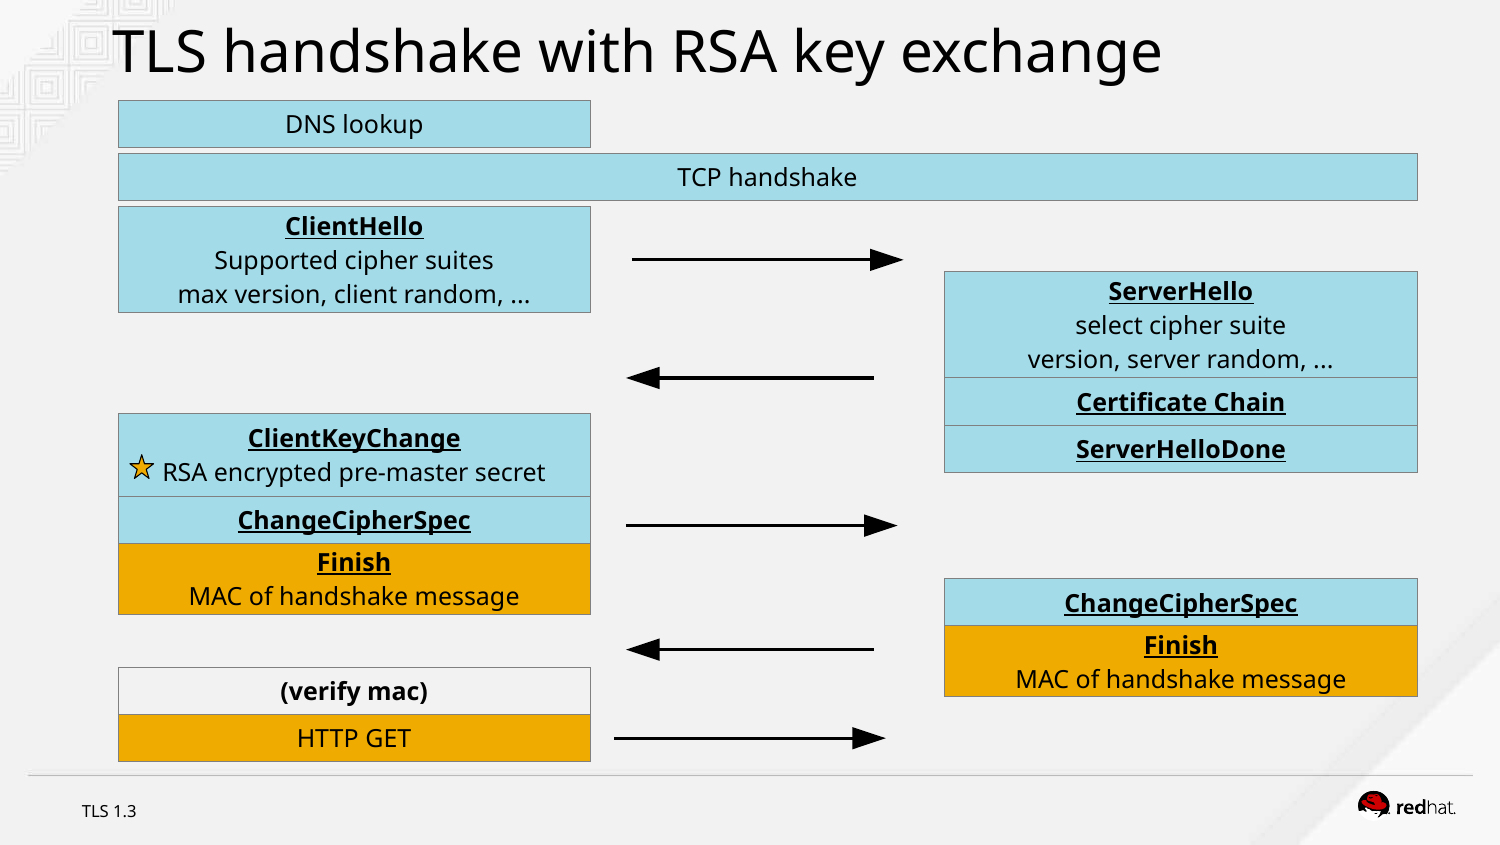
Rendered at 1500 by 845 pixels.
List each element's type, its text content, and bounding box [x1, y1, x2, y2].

text_box ChangeCipherSpec [118, 496, 591, 544]
text_box Finish MAC of handshake message [118, 544, 591, 615]
text_box ChangeCipherSpec [944, 578, 1418, 626]
text_box Finish MAC of handshake message [944, 626, 1418, 697]
text_box DNS lookup [118, 100, 591, 148]
text_box ClientHello Supported cipher suites max version, client random, ... [118, 206, 591, 313]
text_box ServerHelloDone [944, 425, 1418, 473]
text_box TCP handshake [118, 153, 1418, 201]
text_box (verify mac) [118, 667, 591, 715]
text_box Certificate Chain [944, 377, 1418, 425]
text_box [129, 454, 154, 479]
picture [0, 0, 1500, 845]
text_box HTTP GET [118, 715, 591, 762]
text_box ServerHello select cipher suite version, server random, ... [944, 271, 1418, 377]
text_box ClientKeyChange RSA encrypted pre-master secret [118, 413, 591, 496]
title TLS handshake with RSA key exchange [112, 0, 1388, 91]
